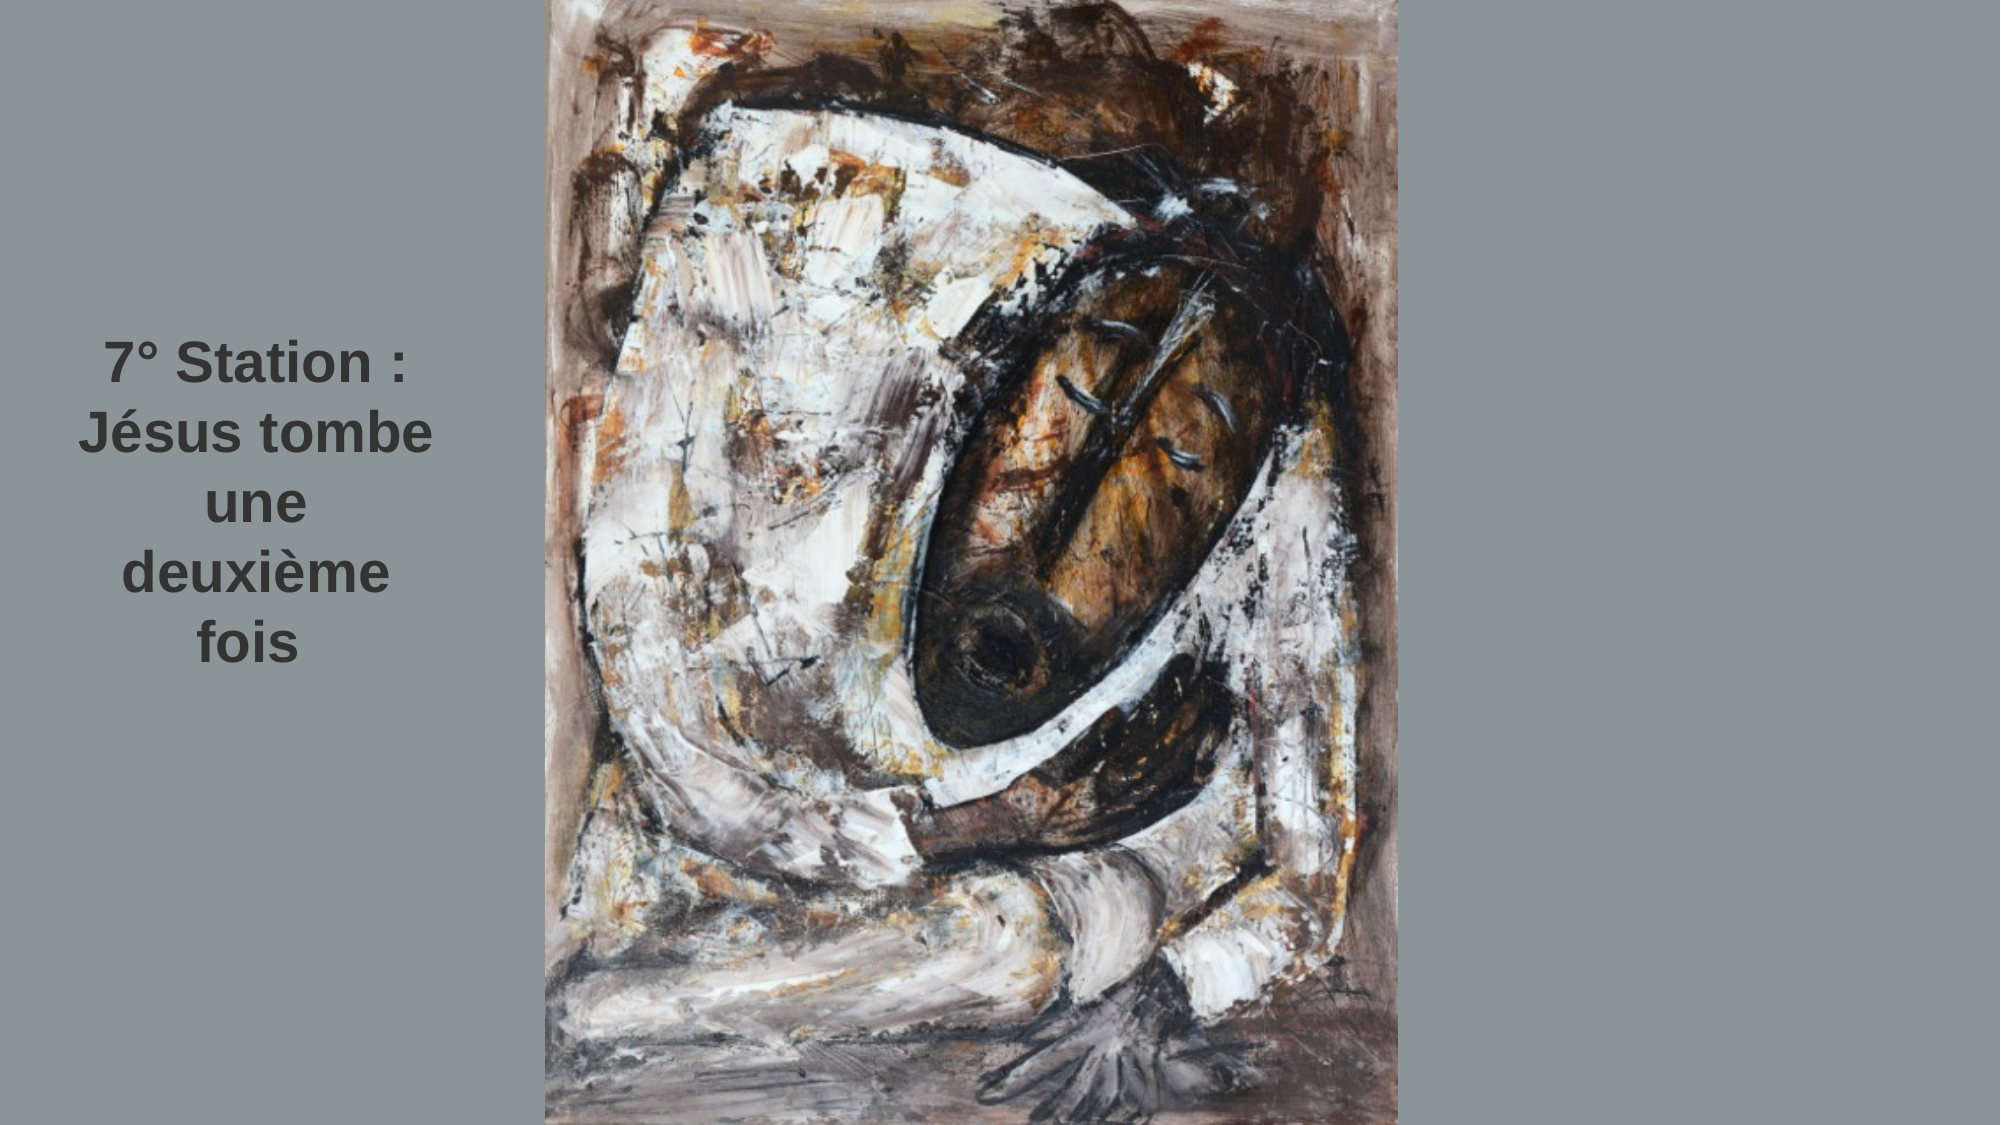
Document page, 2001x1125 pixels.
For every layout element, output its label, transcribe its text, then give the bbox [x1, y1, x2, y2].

text_box 7° Station : Jésus tombe une deuxième fois [53, 317, 460, 682]
picture [0, 0, 2000, 1125]
text_box [87, 322, 622, 734]
